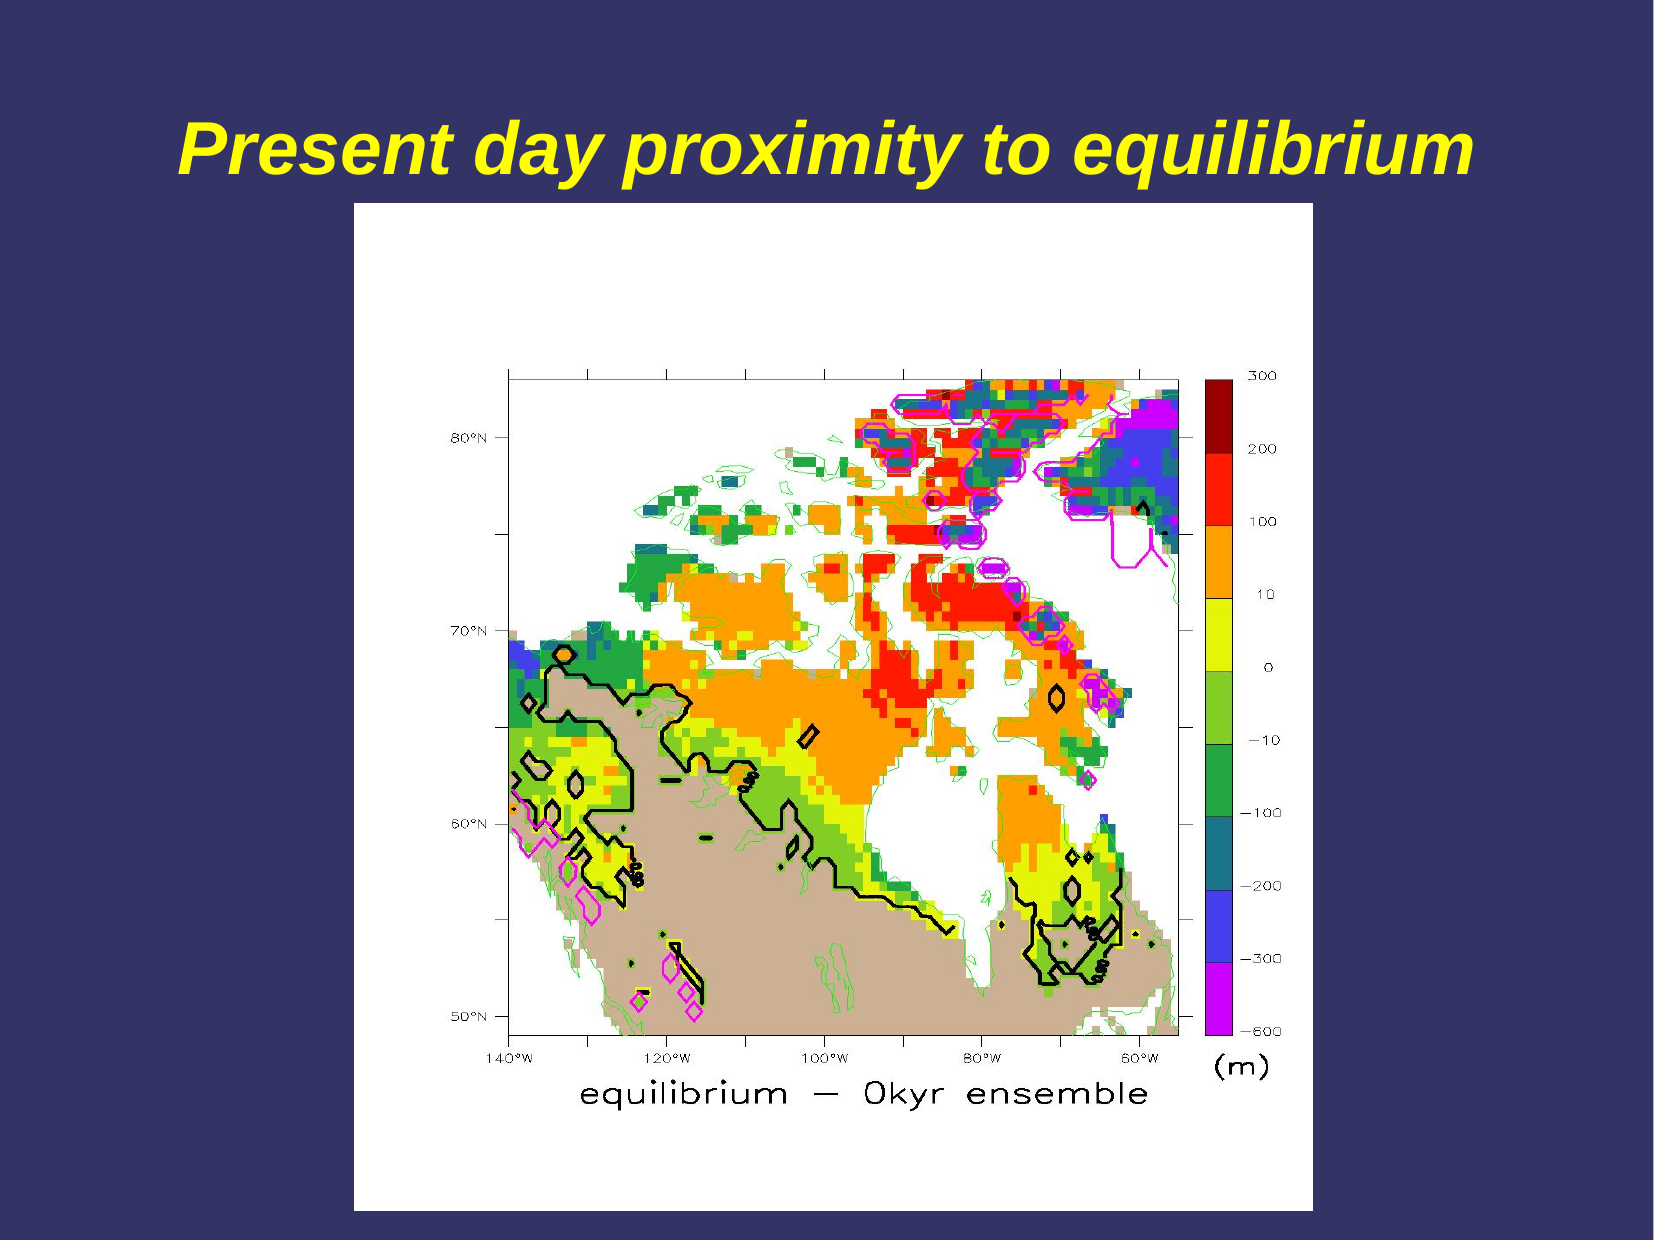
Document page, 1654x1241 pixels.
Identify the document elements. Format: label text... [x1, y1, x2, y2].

picture [354, 203, 1313, 1211]
title Present day proximity to equilibrium [121, 49, 1534, 250]
